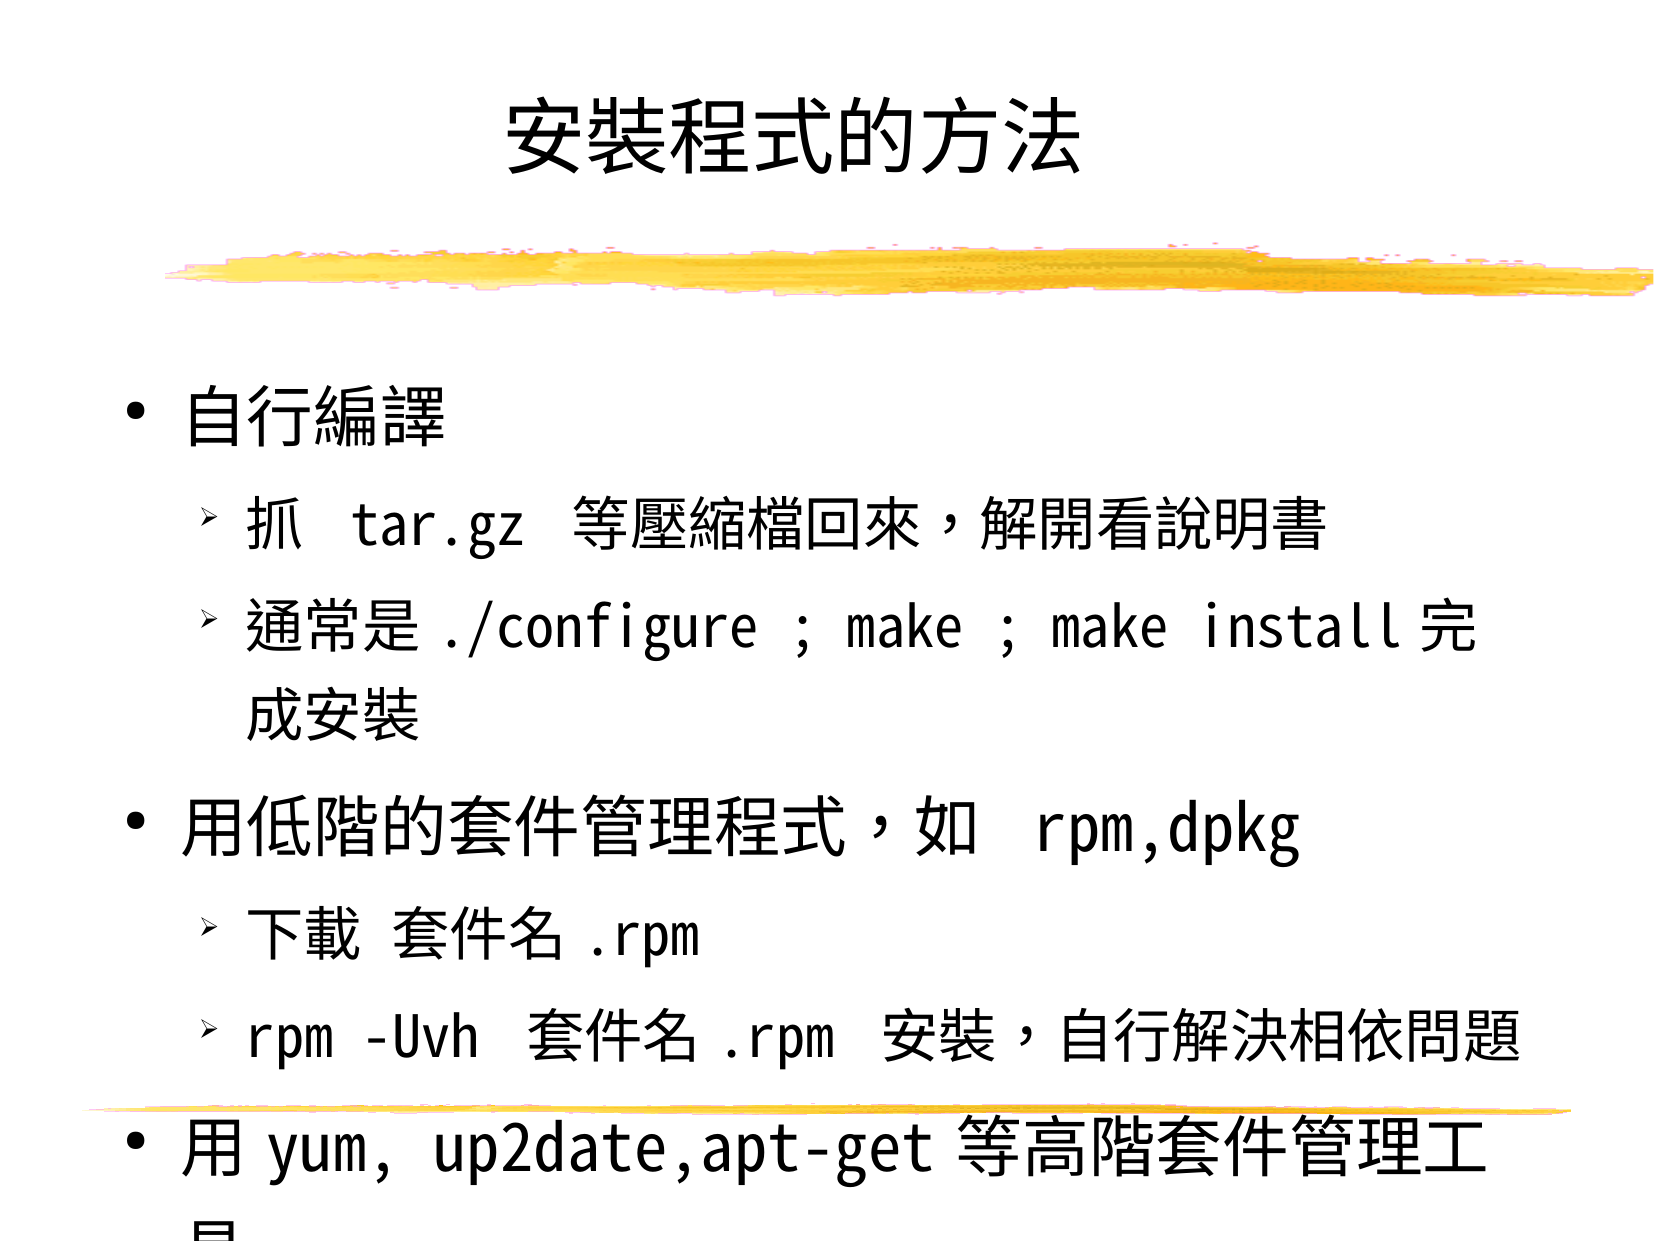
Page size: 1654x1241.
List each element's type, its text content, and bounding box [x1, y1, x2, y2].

picture [82, 1102, 1571, 1117]
list 自行編譯 抓 tar.gz 等壓縮檔回來，解開看說明書 通常是./configure ; make ; make install完成安裝 用低階的套件管理程式，如 rpm,dpkg 下載 套件名.rpm rpm -Uvh 套件名.rpm 安裝，自行解決相依問題 用yum, up2date,apt-get等高階套件管理工具 yum install 套件名 需要有套件商支援 [124, 358, 1530, 1103]
picture [165, 237, 1654, 308]
title 安裝程式的方法 [76, 28, 1482, 236]
